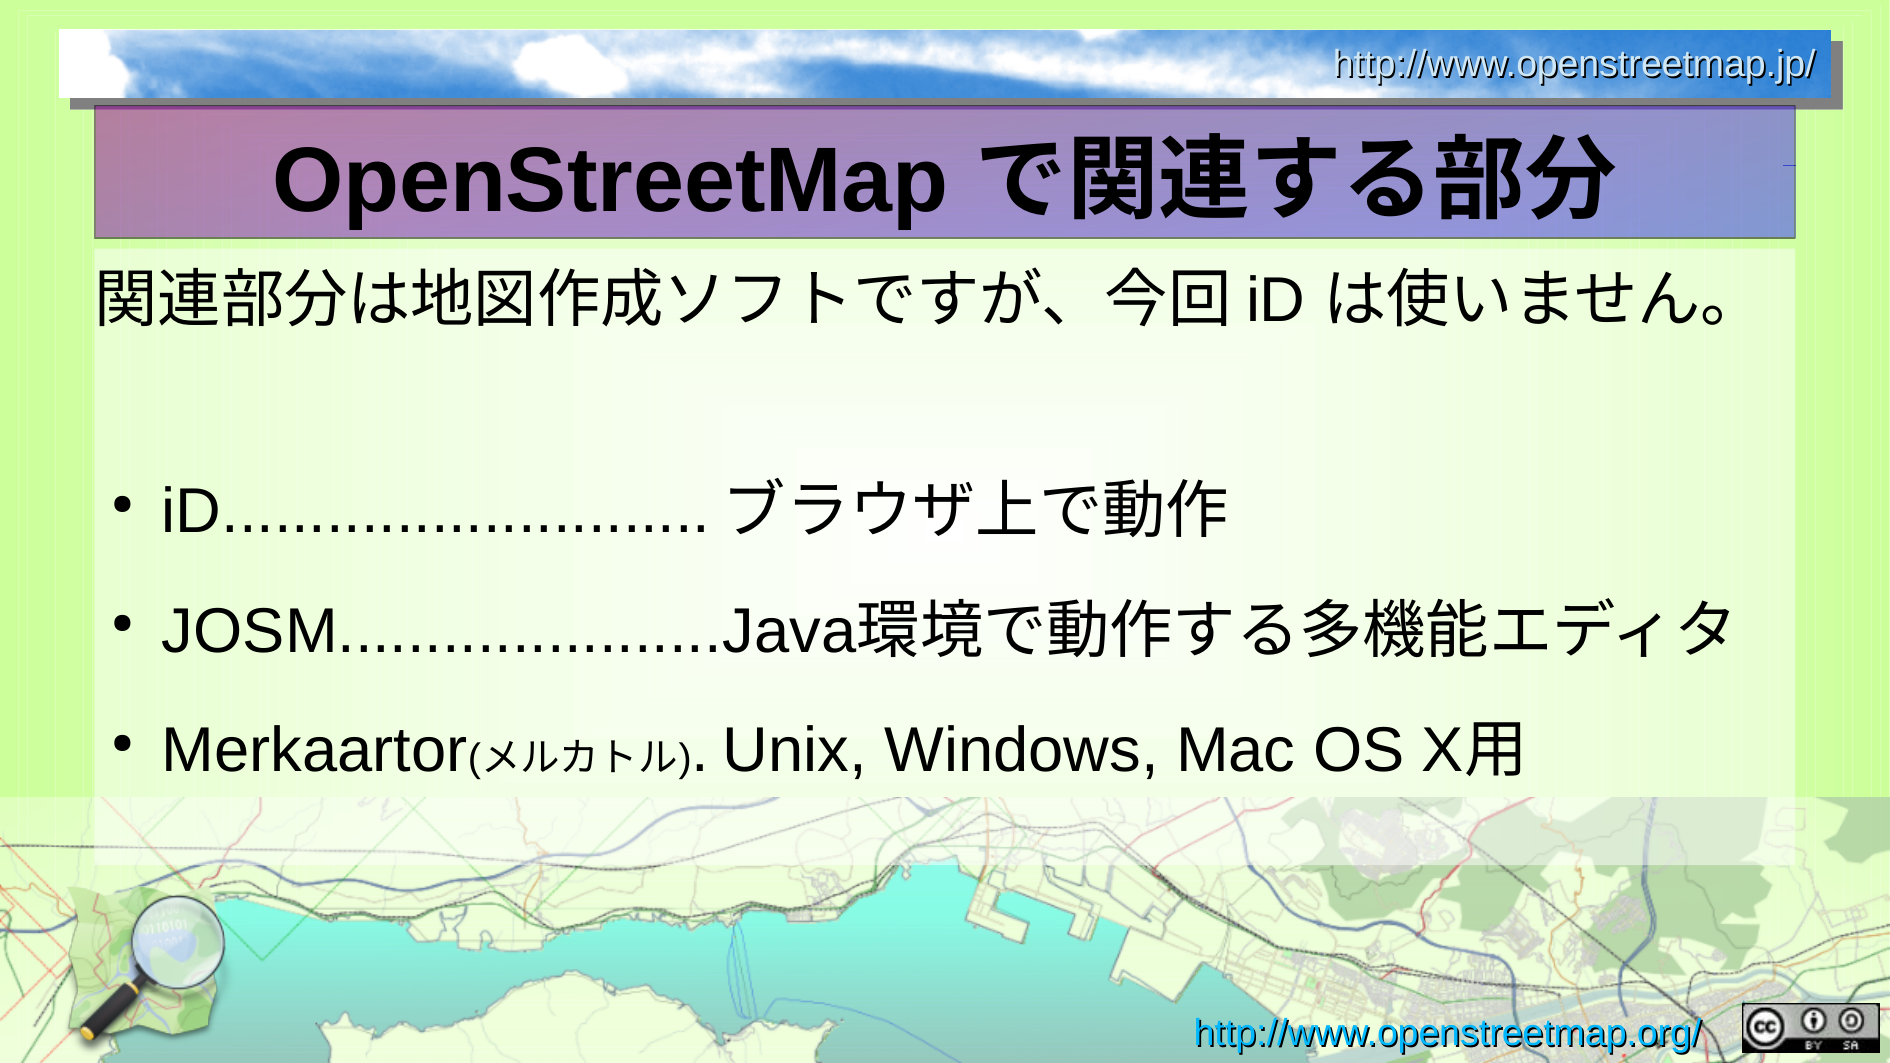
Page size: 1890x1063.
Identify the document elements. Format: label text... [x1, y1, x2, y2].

title OpenStreetMap で関連する部分 [94, 112, 1796, 231]
picture [0, 797, 1890, 1063]
picture [59, 29, 1831, 98]
list 関連部分は地図作成ソフトですが、今回 iD は使いません。 iD ブラウザ上で動作 JOSM Java環境で動作する多機能エディタ Merkaartor(メルカトル) Unix, Windows, Mac OS X用 [94, 248, 1796, 866]
